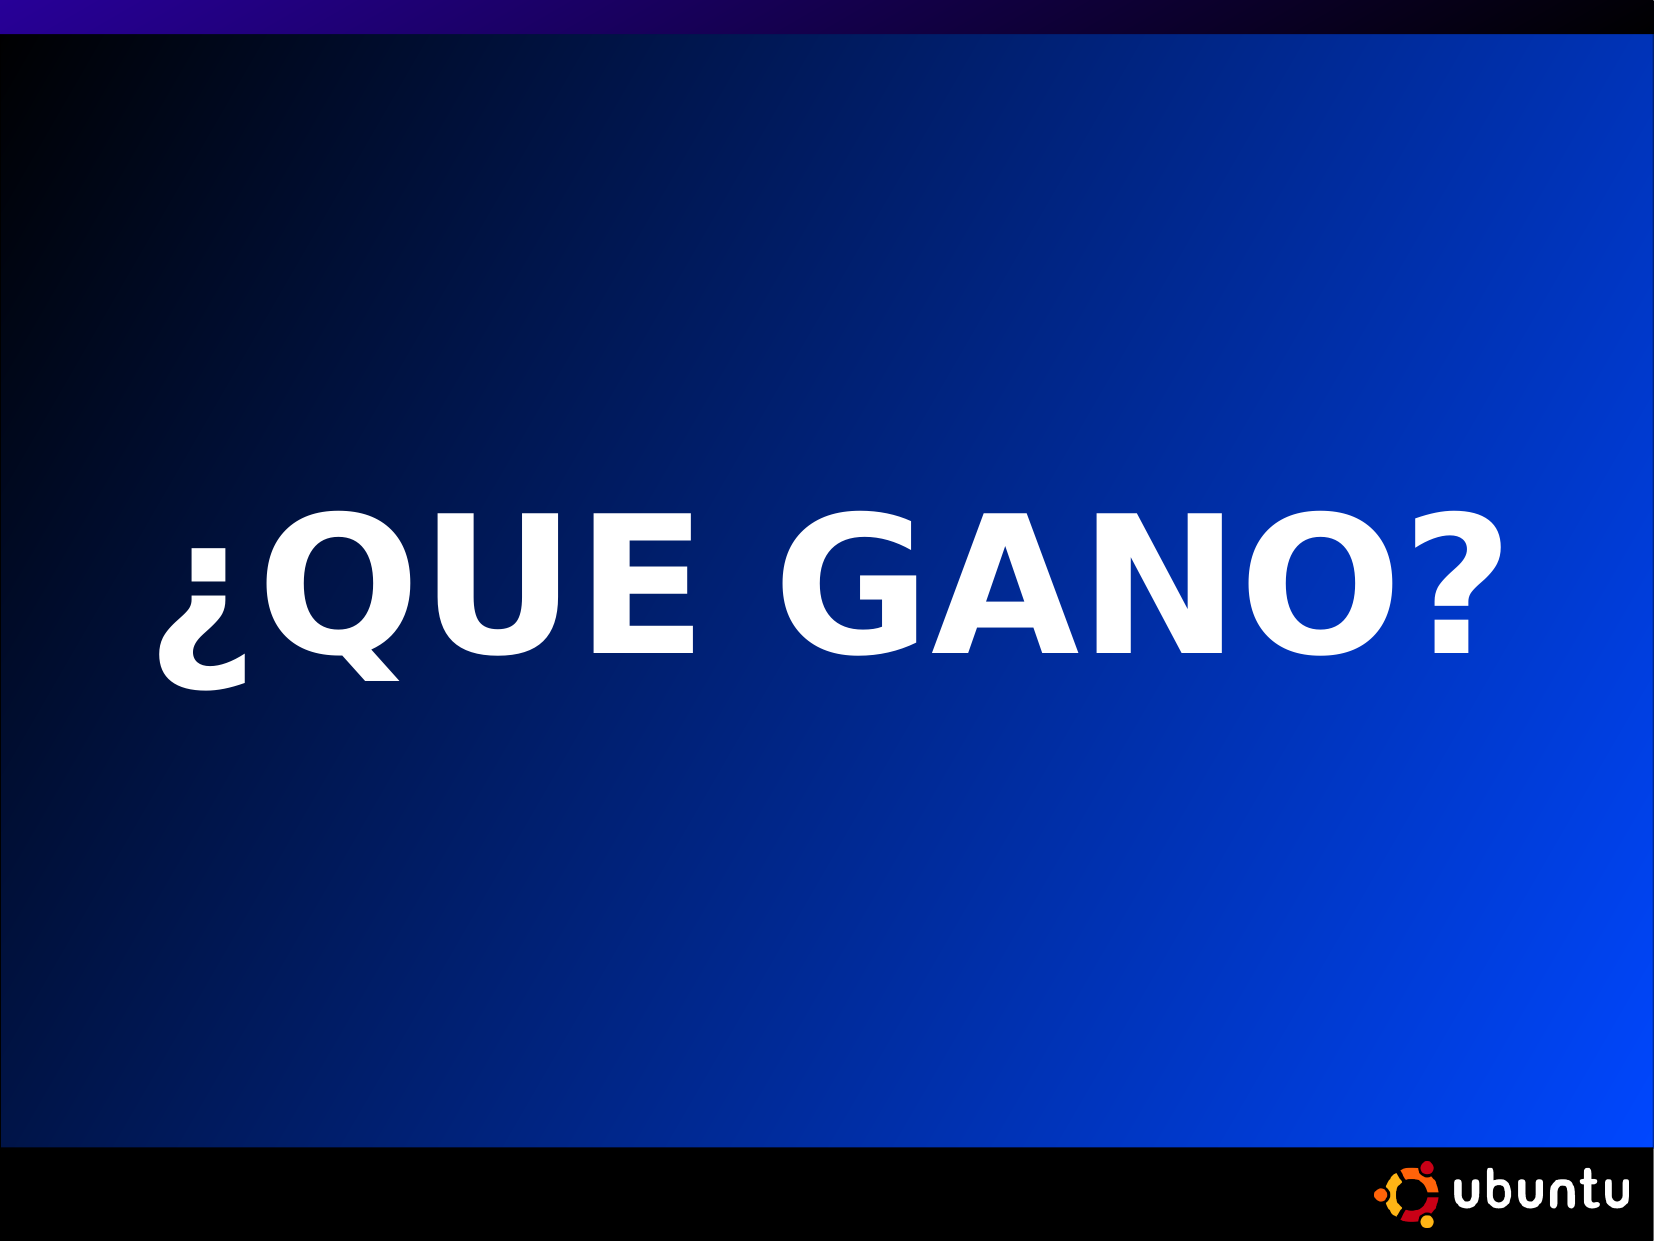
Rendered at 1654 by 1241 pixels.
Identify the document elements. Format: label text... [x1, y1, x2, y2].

text_box ¿QUE GANO? [146, 473, 1515, 704]
picture [1374, 1161, 1629, 1228]
text_box [0, 0, 1654, 1241]
